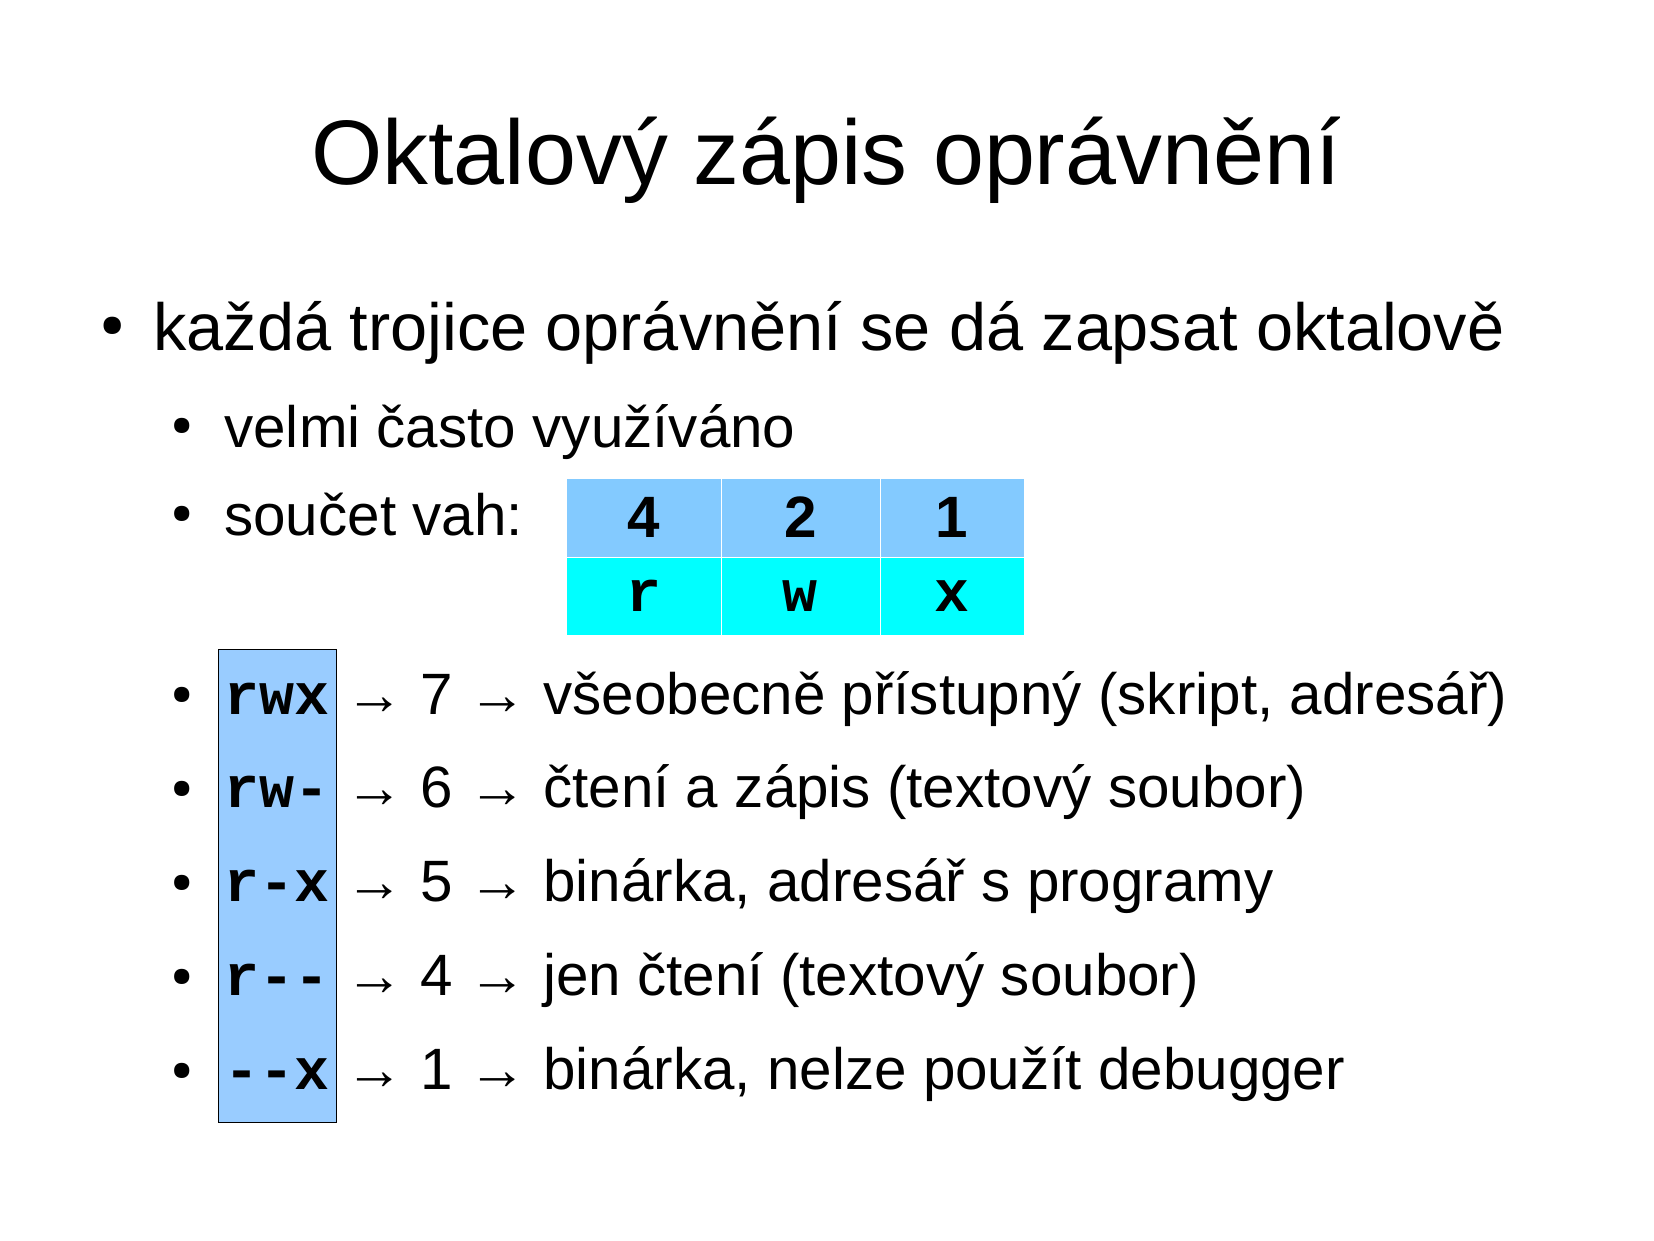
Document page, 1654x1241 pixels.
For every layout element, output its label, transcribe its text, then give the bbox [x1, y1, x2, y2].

table_header 4 [567, 479, 721, 557]
table_header 2 [722, 479, 880, 557]
text_box [218, 1108, 337, 1123]
table_cell w [722, 558, 880, 635]
table_cell r [567, 558, 721, 635]
title Oktalový zápis oprávnění [82, 56, 1571, 250]
table_header 1 [881, 479, 1024, 557]
list každá trojice oprávnění se dá zapsat oktalově velmi často využíváno součet vah: rwx → 7 → všeobecně přístupný (skript, adresář) rw- → 6 → čtení a zápis (textový soubor) r-x → 5 → binárka, adresář s programy r-- → 4 → jen čtení (textový soubor) --x → 1 → binárka, nelze použít debugger [82, 290, 1571, 1108]
table_cell x [881, 558, 1024, 635]
